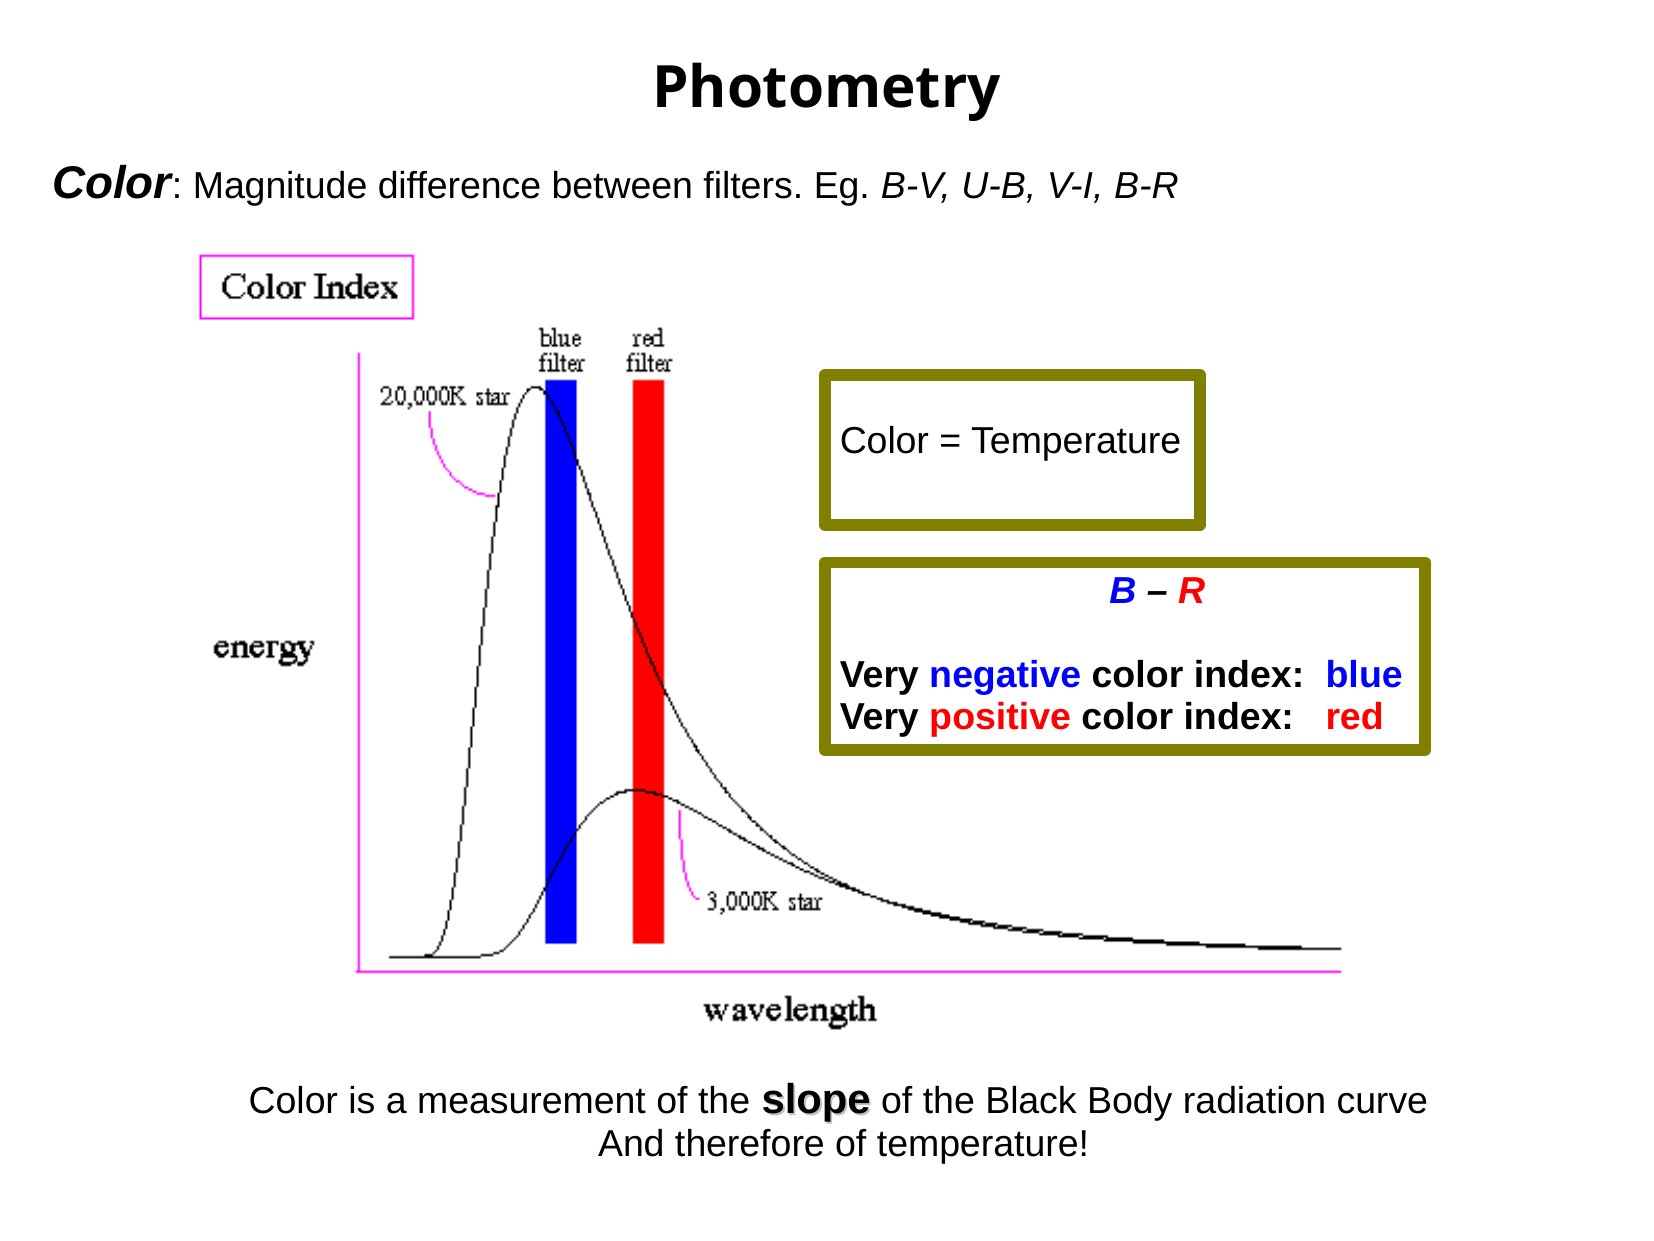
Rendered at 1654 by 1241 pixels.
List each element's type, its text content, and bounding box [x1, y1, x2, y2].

picture [150, 217, 1492, 1059]
text_box Color = Temperature [825, 412, 1388, 470]
text_box Photometry [0, 37, 1654, 121]
text_box [780, 454, 1418, 718]
text_box [825, 375, 1201, 412]
text_box B – R Very negative color index: blue Very positive color index: red [825, 562, 1501, 788]
text_box Color is a measurement of the slope of the Black Body radiation curve And therefore of temperature! [112, 1068, 1576, 1172]
text_box Color: Magnitude difference between filters. Eg. B-V, U-B, V-I, B-R [37, 150, 1501, 217]
